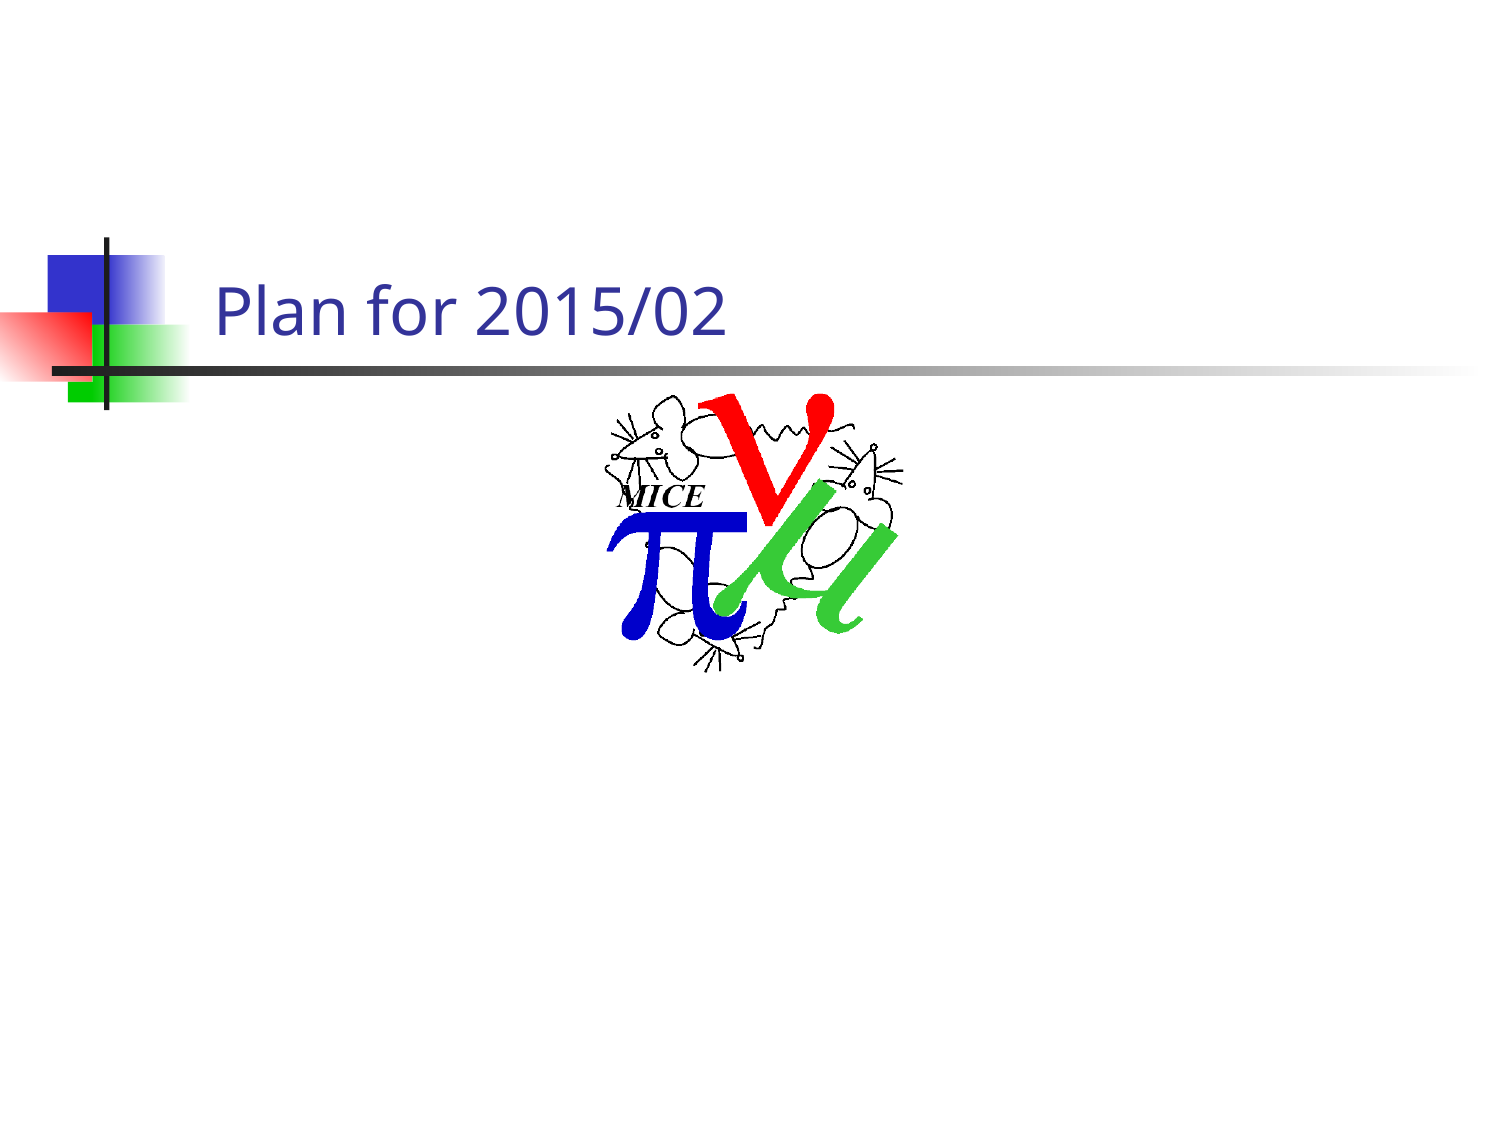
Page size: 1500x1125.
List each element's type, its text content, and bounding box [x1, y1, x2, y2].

title Plan for 2015/02 [198, 159, 1474, 363]
picture [575, 376, 930, 696]
